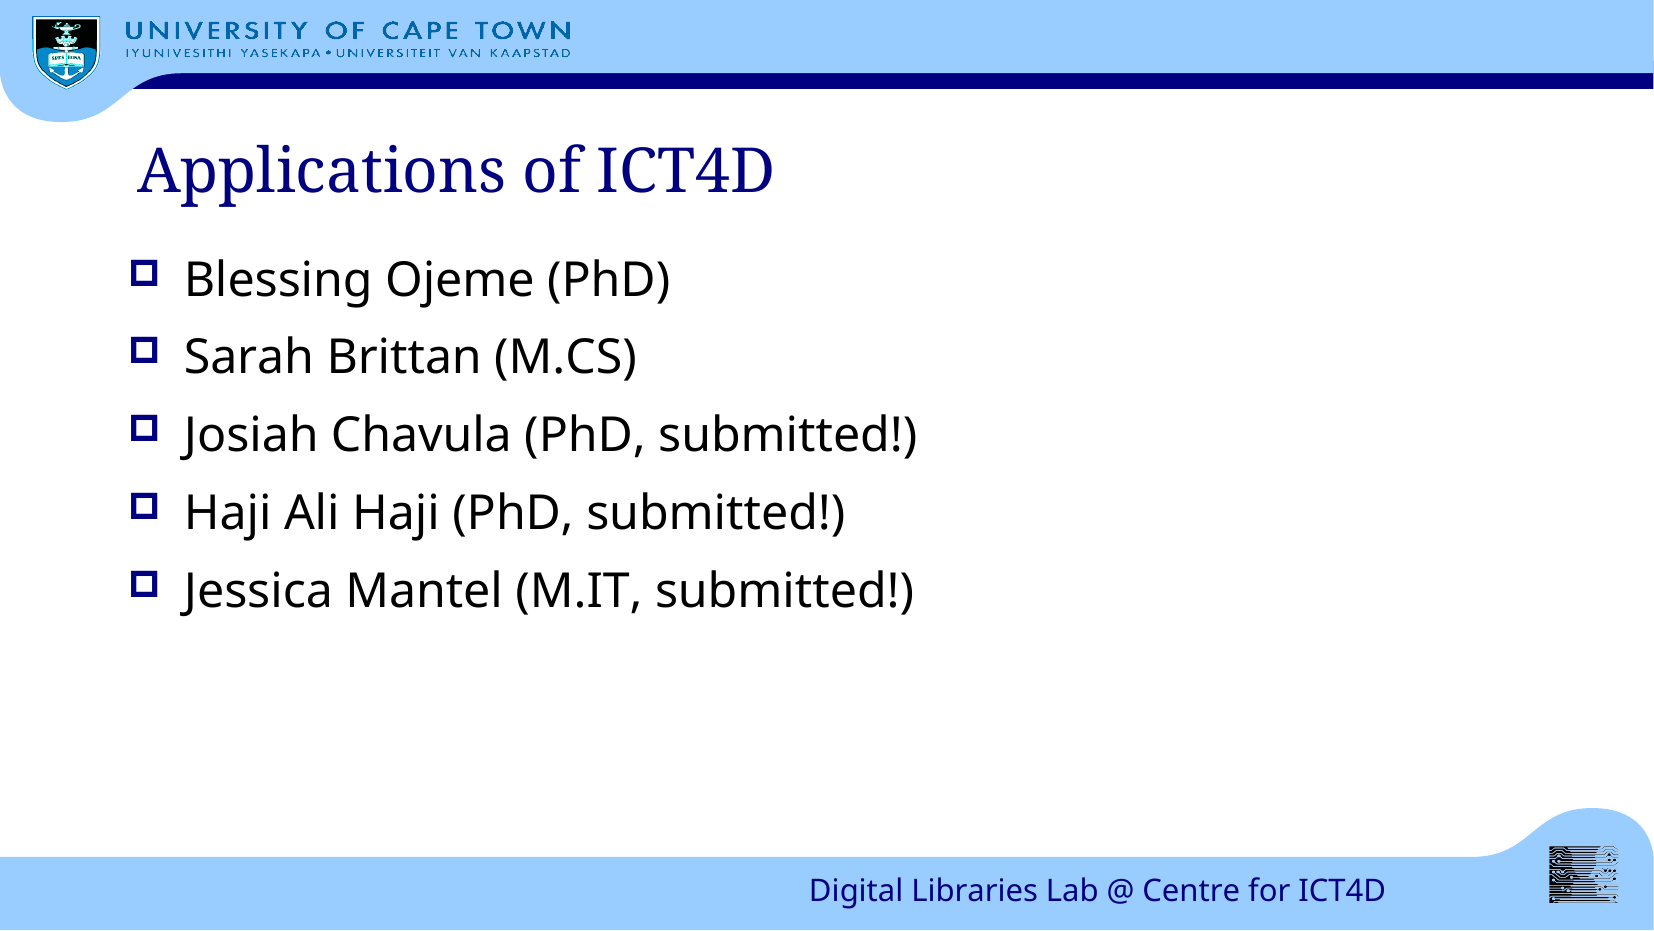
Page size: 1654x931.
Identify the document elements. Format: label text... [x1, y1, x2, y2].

picture [32, 16, 101, 90]
picture [1549, 846, 1619, 903]
picture [122, 19, 573, 59]
list Blessing Ojeme (PhD) Sarah Brittan (M.CS) Josiah Chavula (PhD, submitted!) Haji Ali Haji (PhD, submitted!) Jessica Mantel (M.IT, submitted!) [128, 244, 1597, 785]
title Applications of ICT4D [137, 116, 1598, 222]
